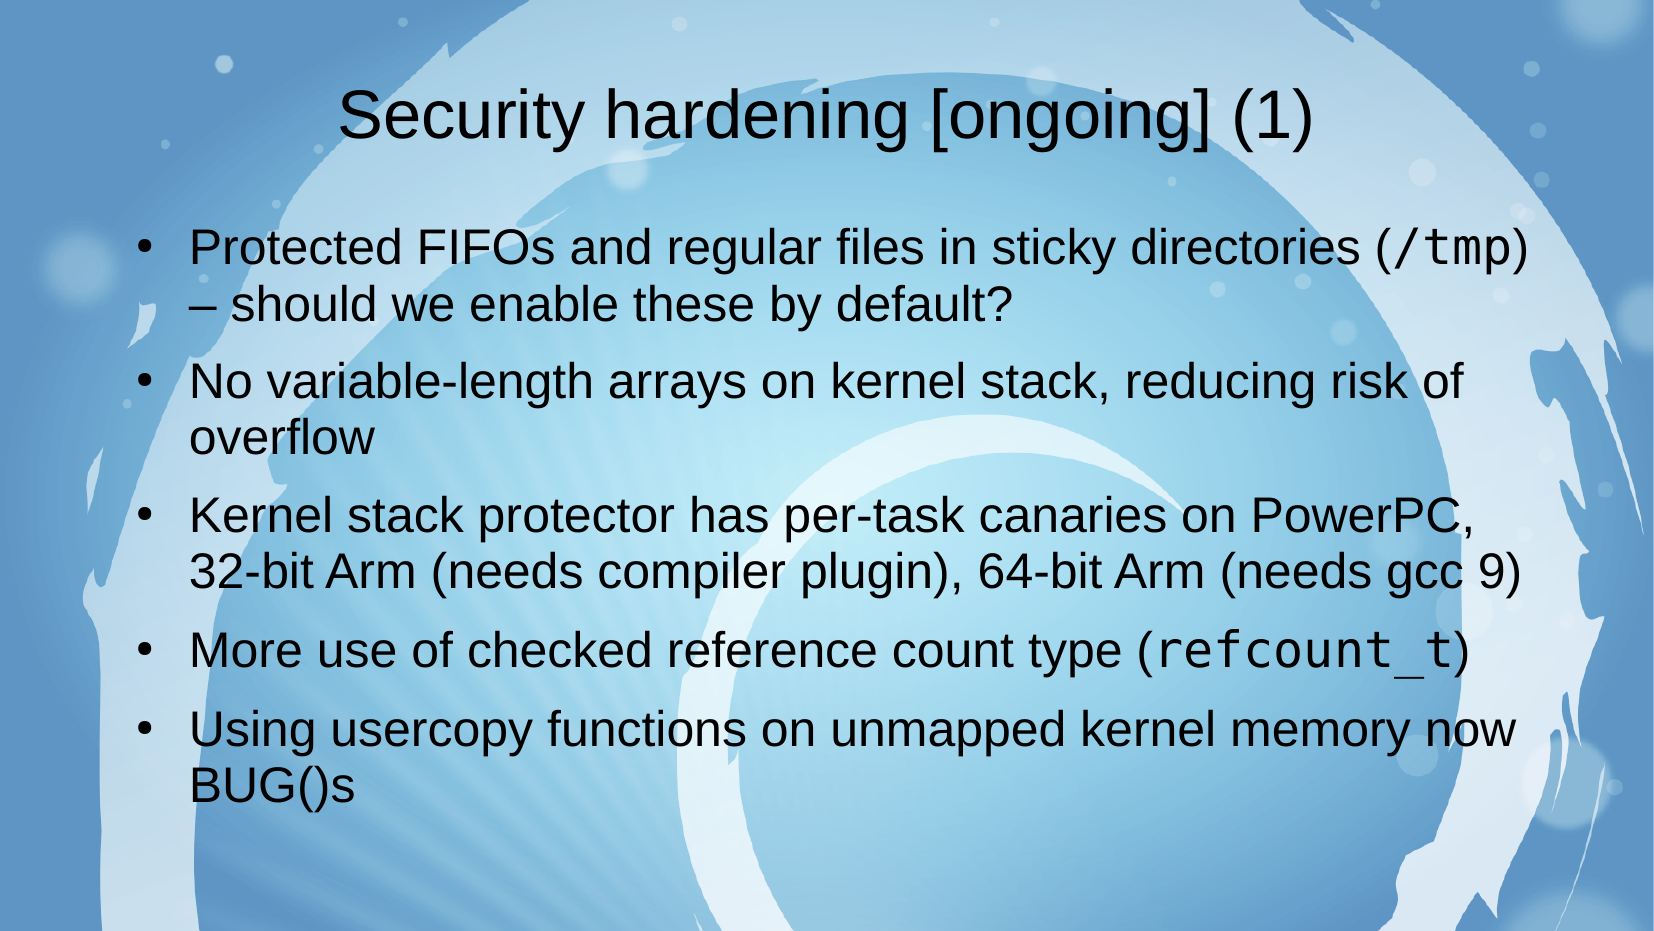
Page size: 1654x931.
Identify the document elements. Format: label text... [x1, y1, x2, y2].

picture [0, 0, 1654, 931]
list Protected FIFOs and regular files in sticky directories (/tmp) – should we enable these by default? No variable-length arrays on kernel stack, reducing risk of overflow Kernel stack protector has per-task canaries on PowerPC, 32-bit Arm (needs compiler plugin), 64-bit Arm (needs gcc 9) More use of checked reference count type (refcount_t) Using usercopy functions on unmapped kernel memory now BUG()s [118, 217, 1536, 832]
title Security hardening [ongoing] (1) [118, 37, 1536, 193]
